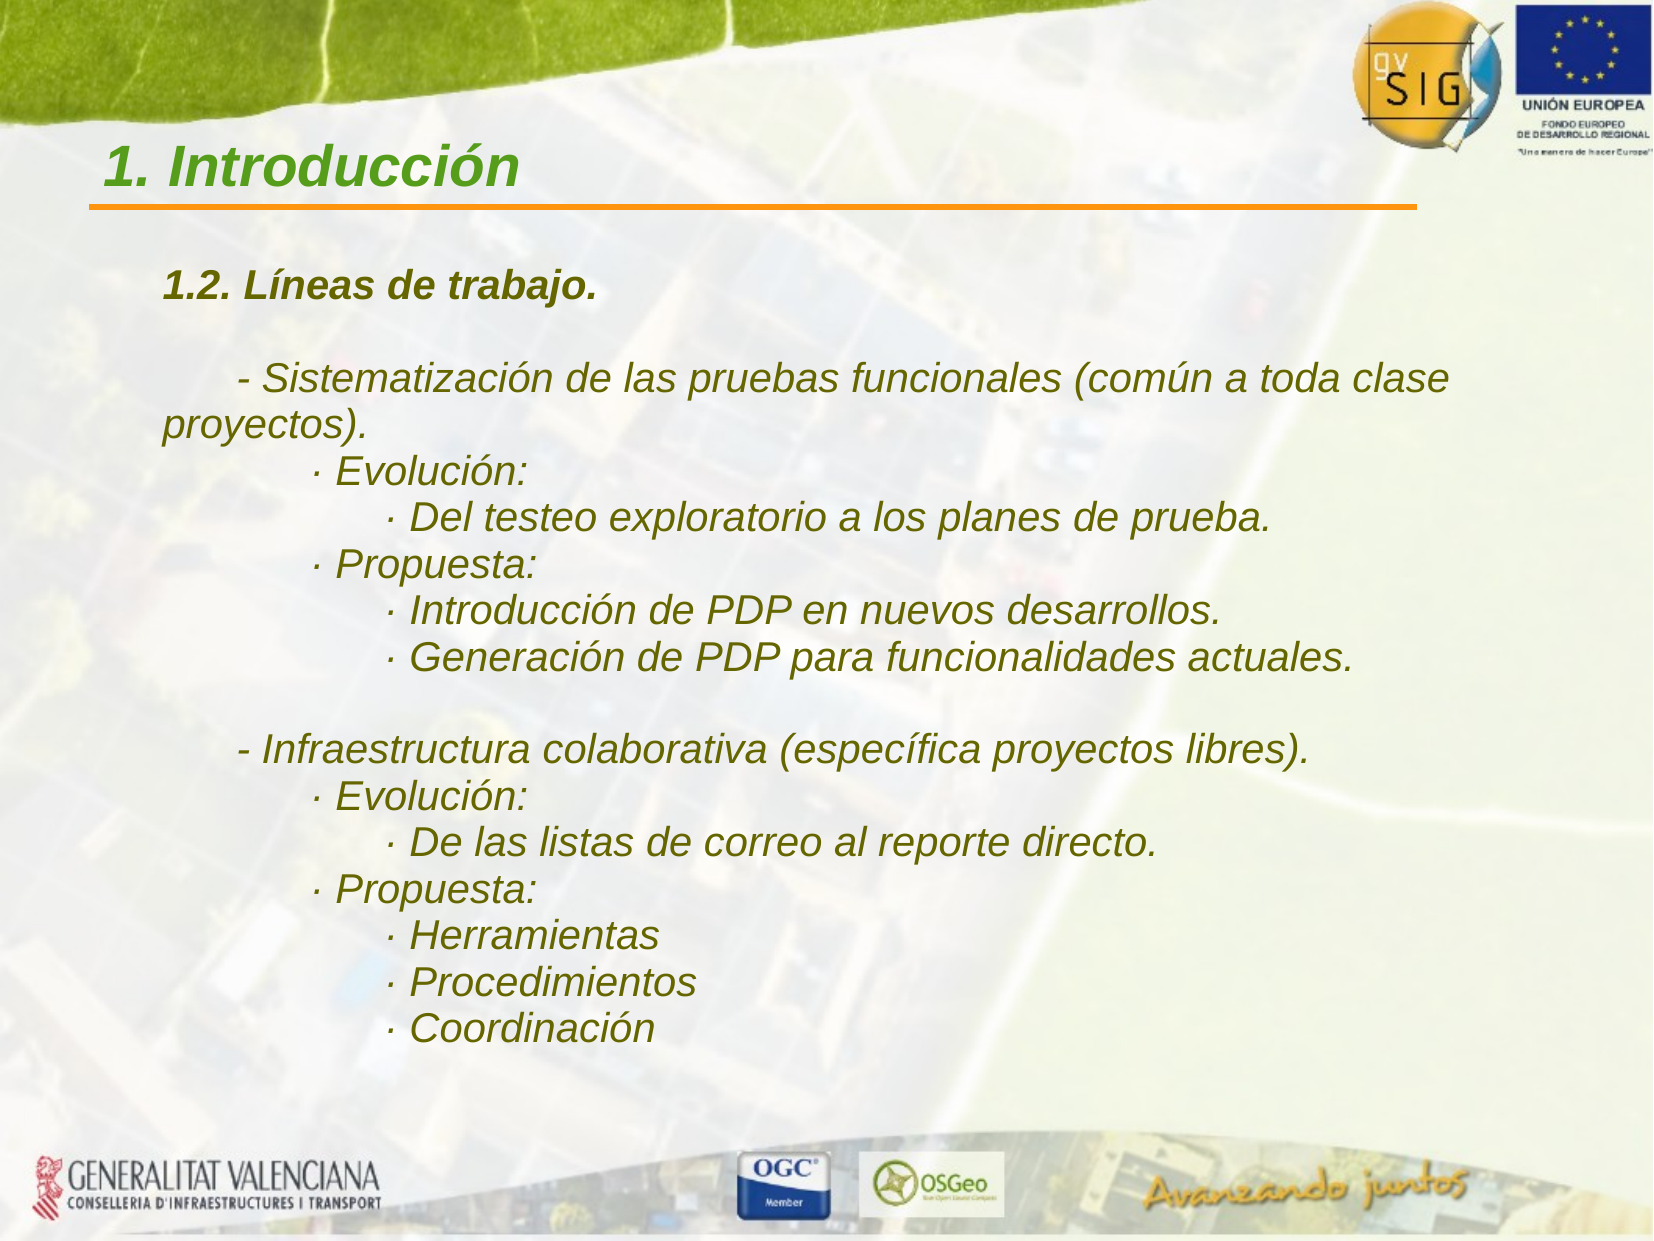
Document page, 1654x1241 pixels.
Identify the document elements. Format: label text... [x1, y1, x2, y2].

text_box 1. Introducción [88, 126, 1418, 215]
picture [0, 0, 1653, 1241]
text_box 1.2. Líneas de trabajo. - Sistematización de las pruebas funcionales (común a toda clase proyectos). · Evolución: · Del testeo exploratorio a los planes de prueba. · Propuesta: · Introducción de PDP en nuevos desarrollos. · Generación de PDP para funcionalidades actuales. - Infraestructura colaborativa (específica proyectos libres). · Evolución: · De las listas de correo al reporte directo. · Propuesta: · Herramientas · Procedimientos · Coordinación [147, 254, 1477, 1170]
